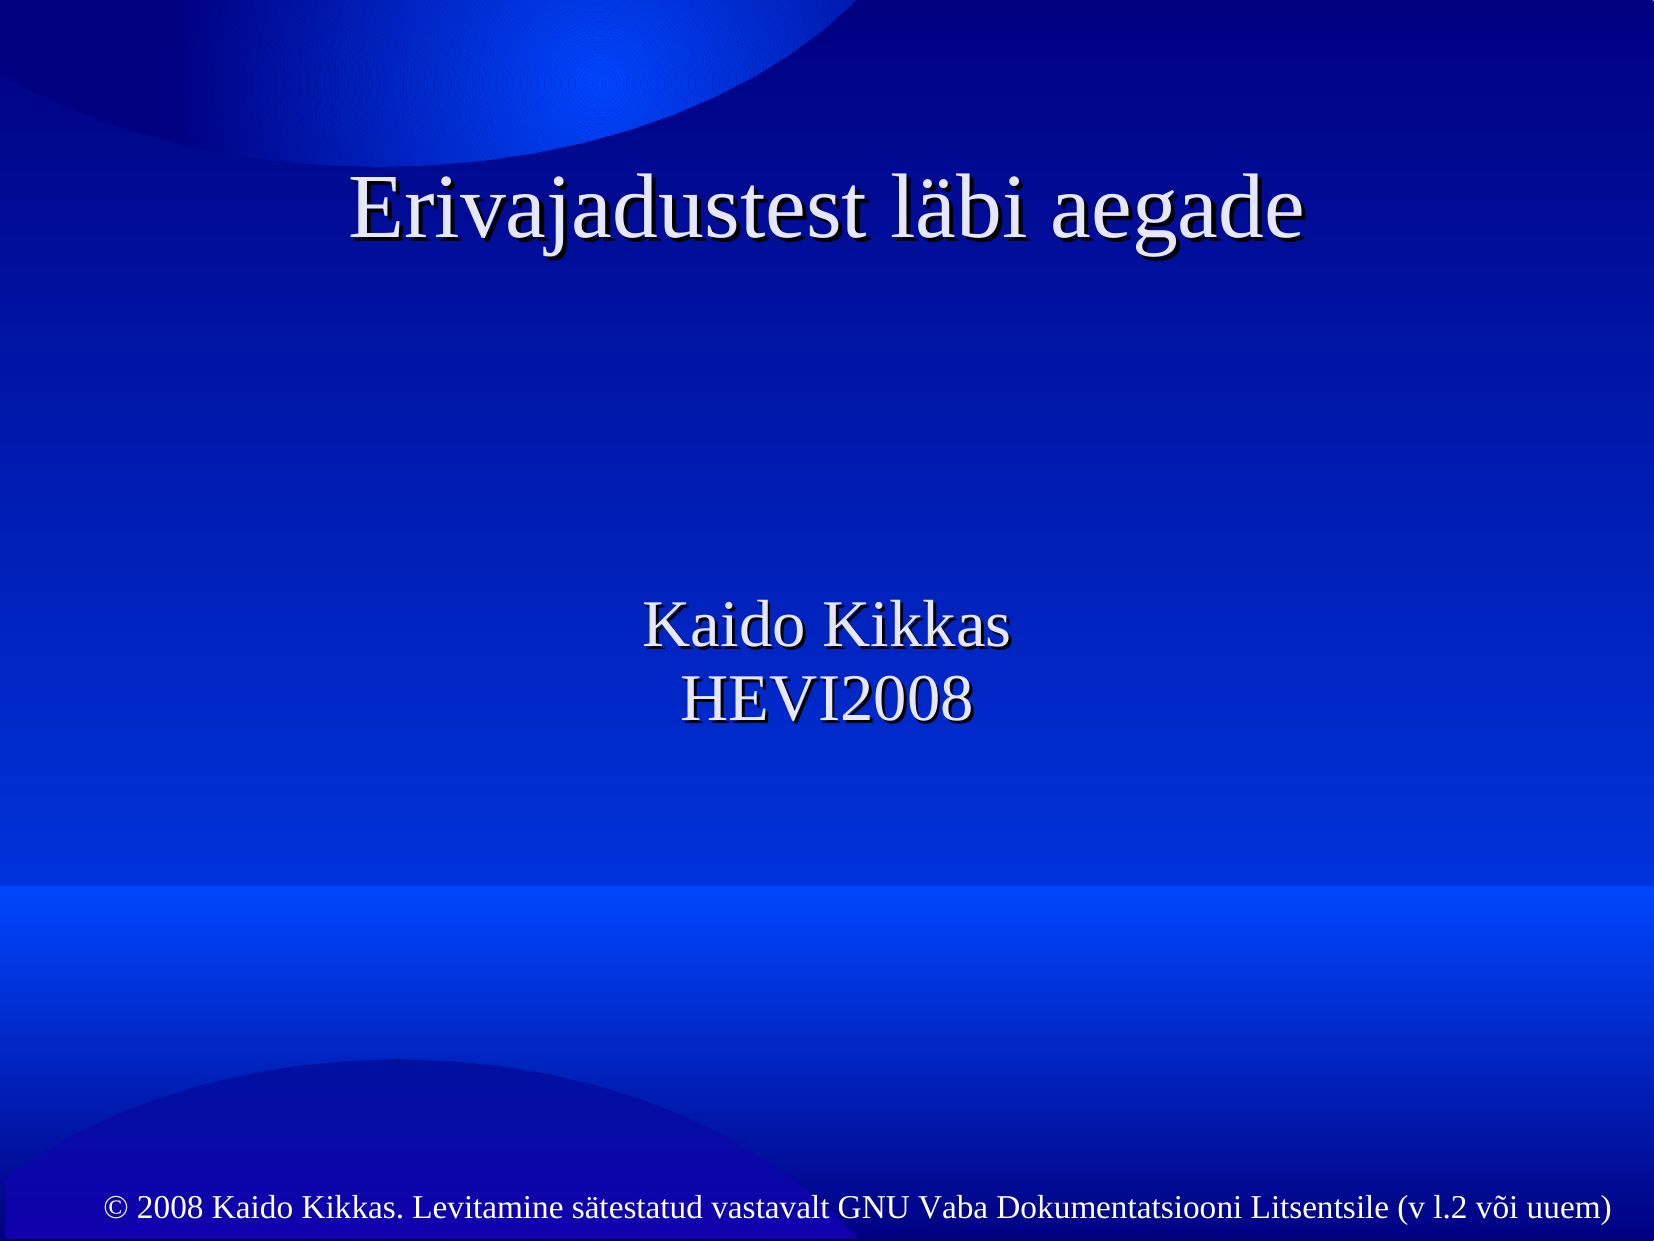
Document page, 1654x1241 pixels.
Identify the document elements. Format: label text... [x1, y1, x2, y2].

title Erivajadustest läbi aegade [121, 102, 1534, 311]
subtitle Kaido Kikkas HEVI2008 [121, 344, 1534, 1127]
text_box © 2008 Kaido Kikkas. Levitamine sätestatud vastavalt GNU Vaba Dokumentatsiooni Litsentsile (v l.2 või uuem) [88, 1180, 1654, 1241]
